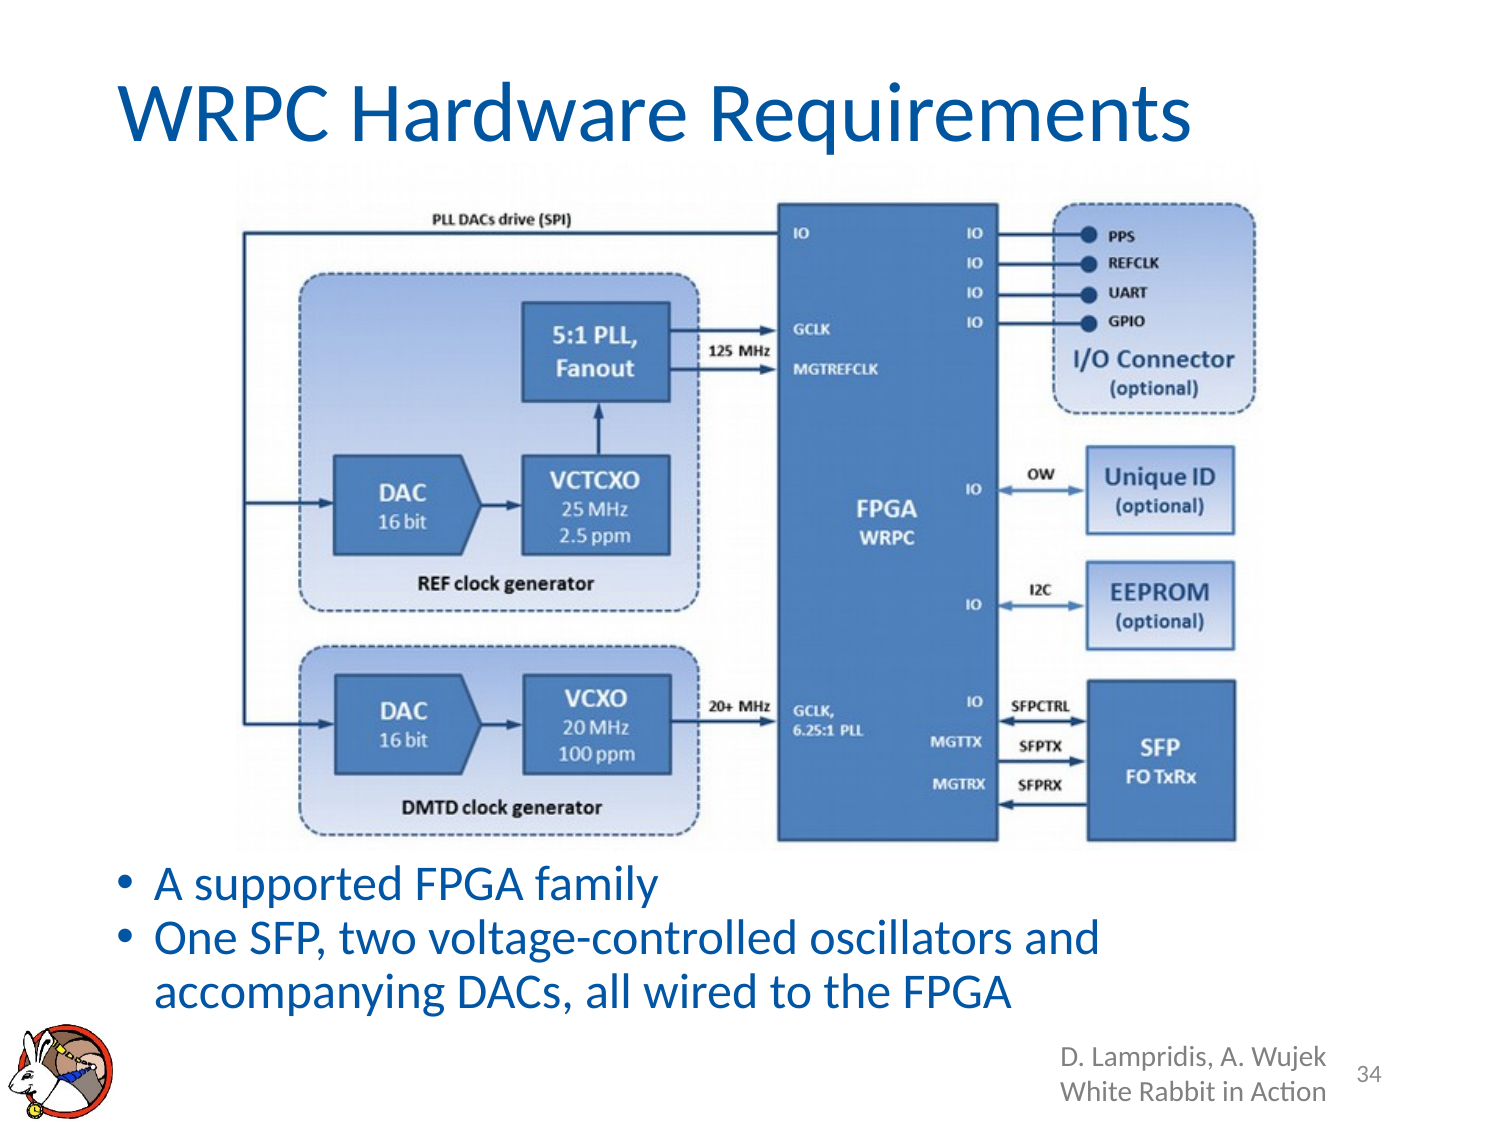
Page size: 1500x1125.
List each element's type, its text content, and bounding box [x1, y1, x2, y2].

picture [7, 1024, 113, 1121]
picture [236, 162, 1264, 851]
text_box WRPC Hardware Requirements [103, 59, 1397, 169]
text_box A supported FPGA family One SFP, two voltage-controlled oscillators and accompanying DACs, all wired to the FPGA [101, 849, 1396, 1051]
